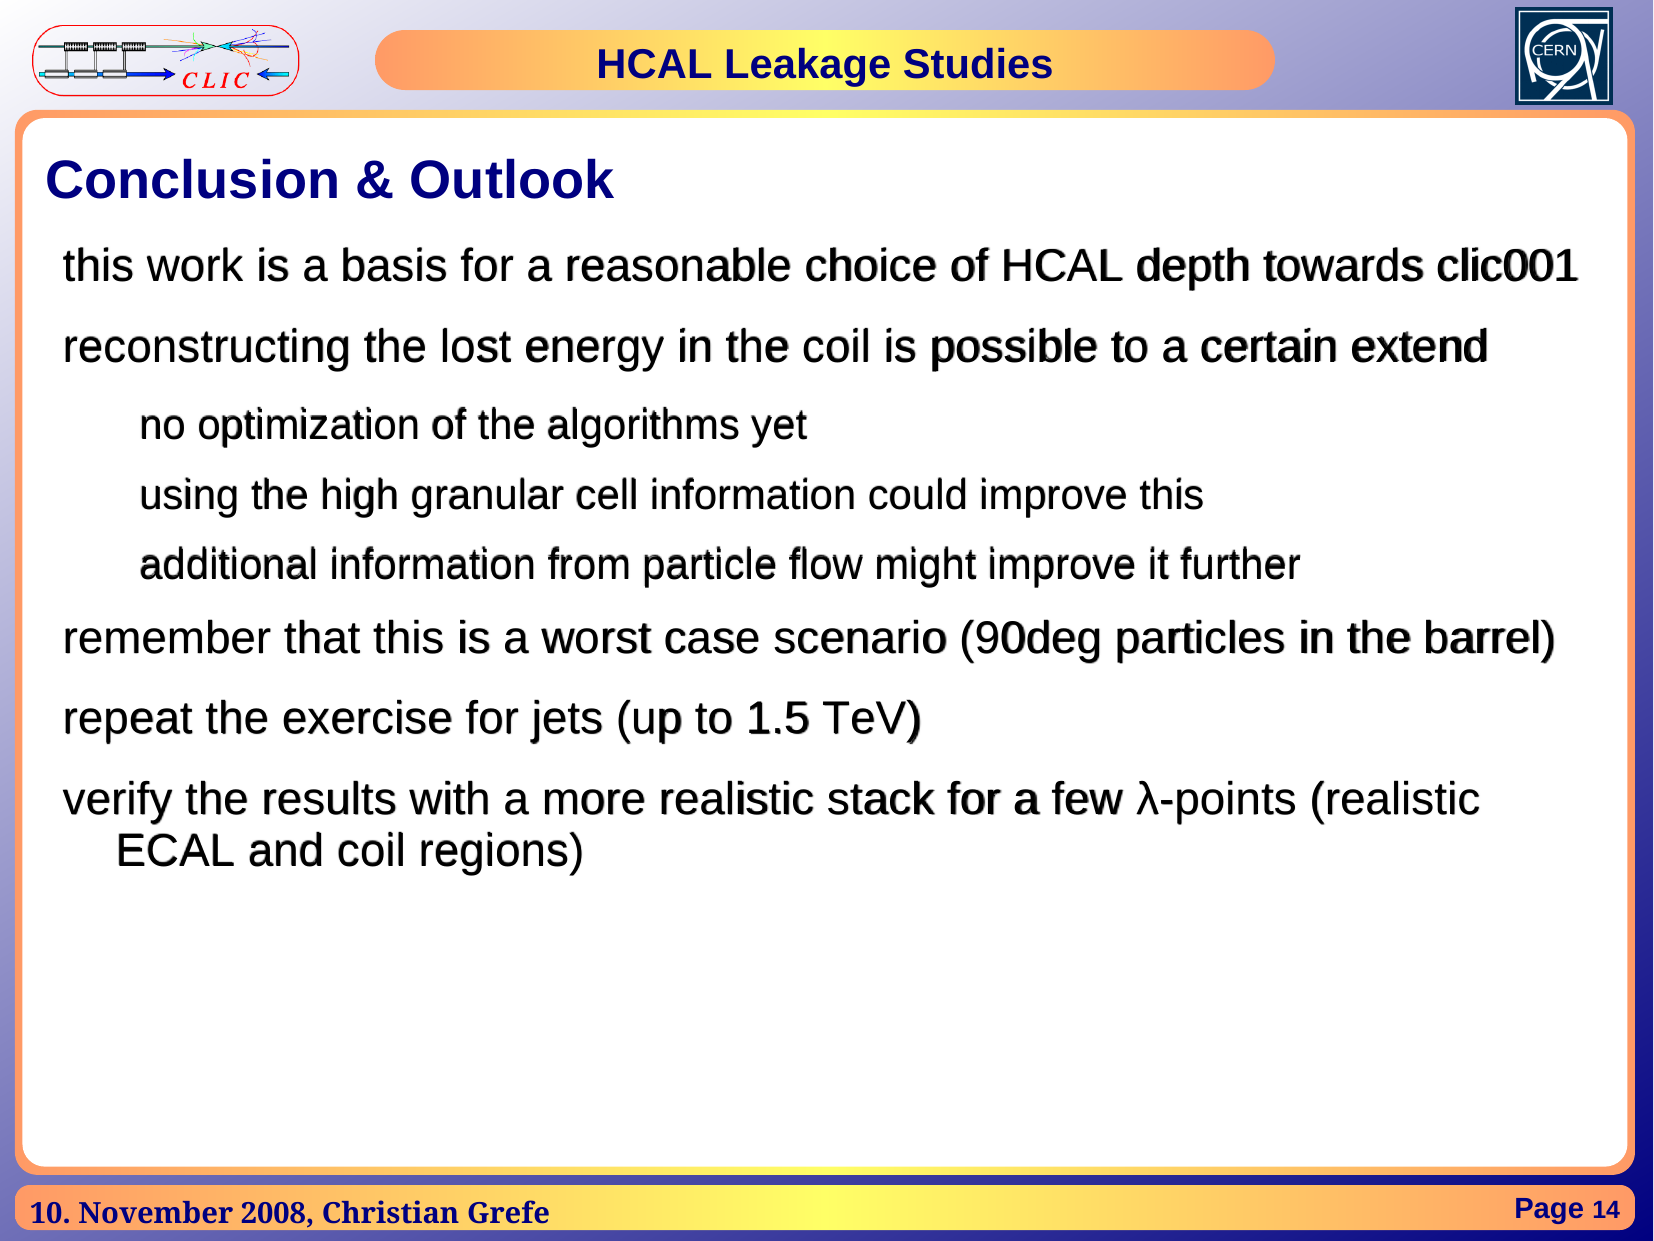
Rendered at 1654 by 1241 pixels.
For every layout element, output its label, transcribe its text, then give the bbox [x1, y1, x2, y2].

picture [30, 22, 301, 98]
title Conclusion & Outlook [45, 76, 1606, 240]
list this work is a basis for a reasonable choice of HCAL depth towards clic001 reconstructing the lost energy in the coil is possible to a certain extend no optimization of the algorithms yet using the high granular cell information could improve this additional information from particle flow might improve it further remember that this is a worst case scenario (90deg particles in the barrel) repeat the exercise for jets (up to 1.5 TeV) verify the results with a more realistic stack for a few λ-points (realistic ECAL and coil regions) [45, 240, 1606, 1022]
picture [1515, 7, 1613, 105]
